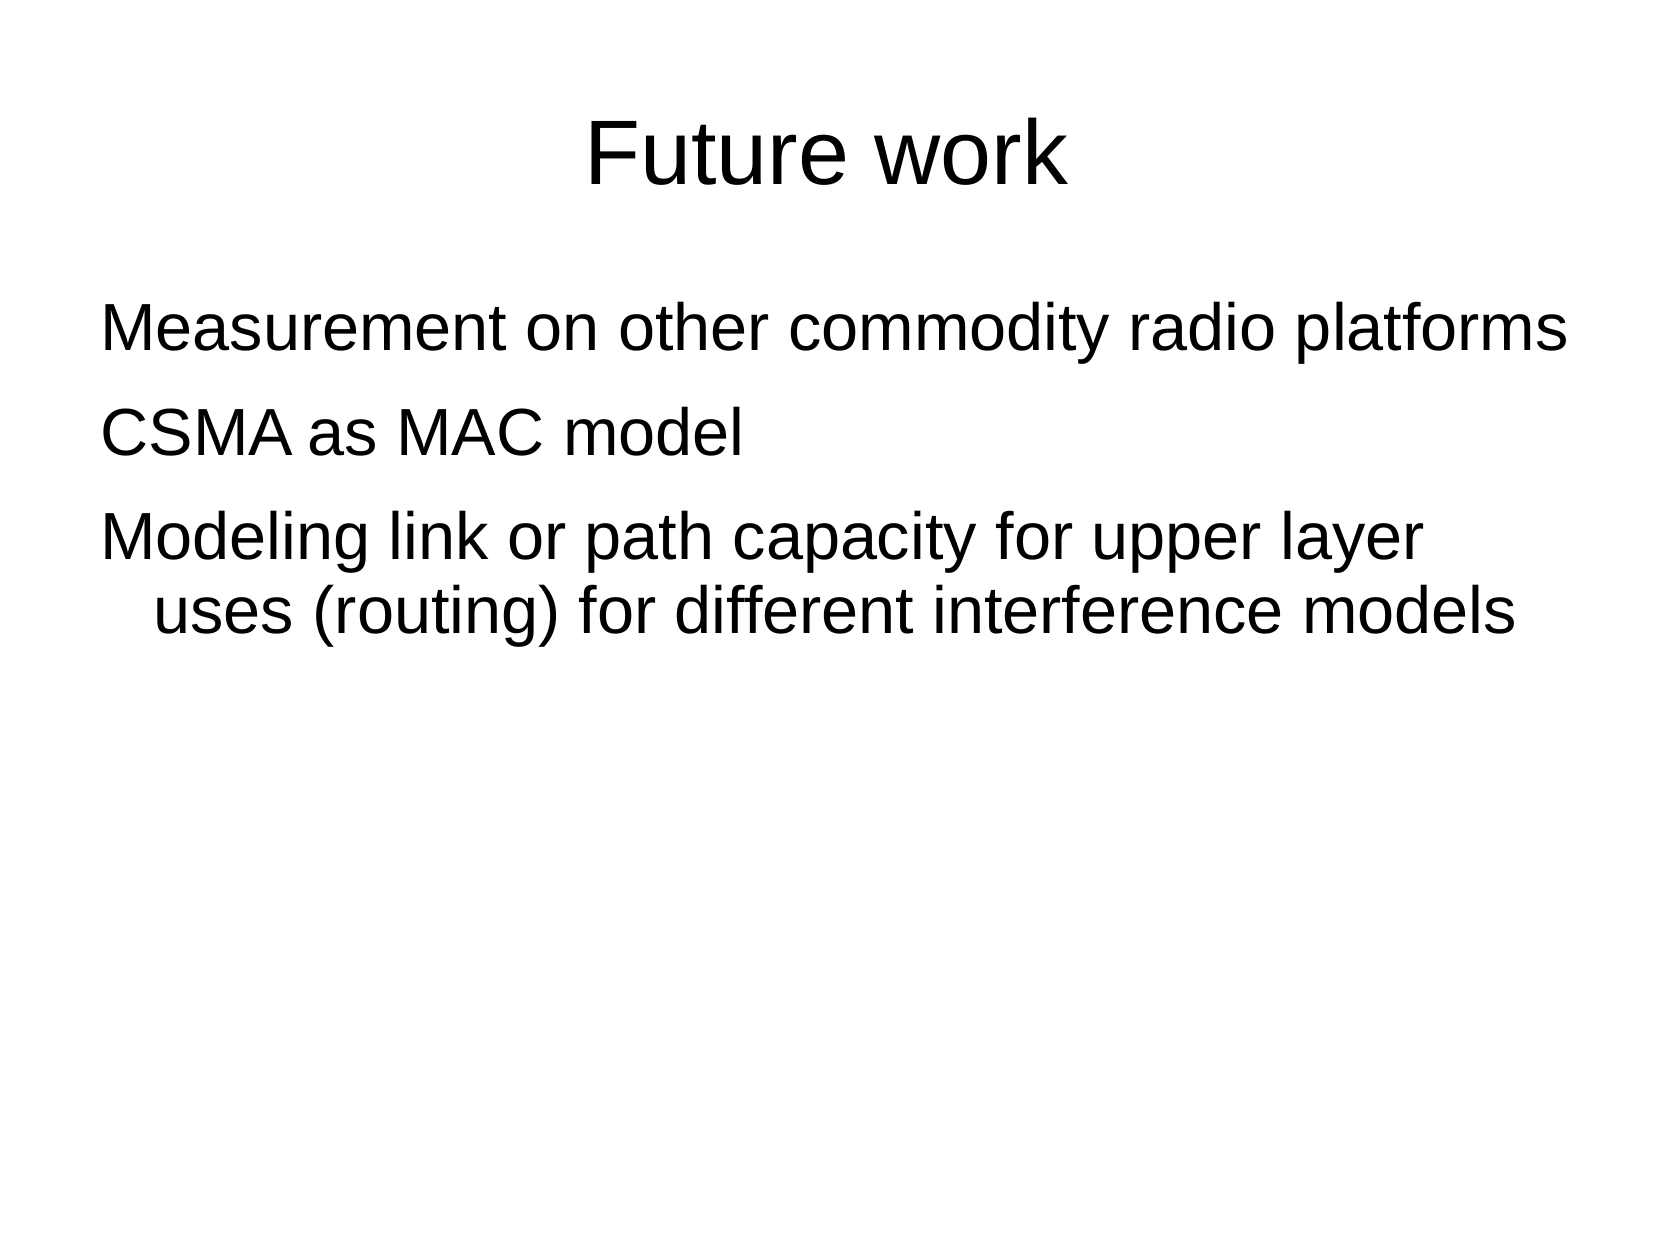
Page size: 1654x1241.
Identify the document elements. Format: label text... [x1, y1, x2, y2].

title Future work [82, 49, 1571, 257]
list Measurement on other commodity radio platforms CSMA as MAC model Modeling link or path capacity for upper layer uses (routing) for different interference models [82, 290, 1571, 1109]
